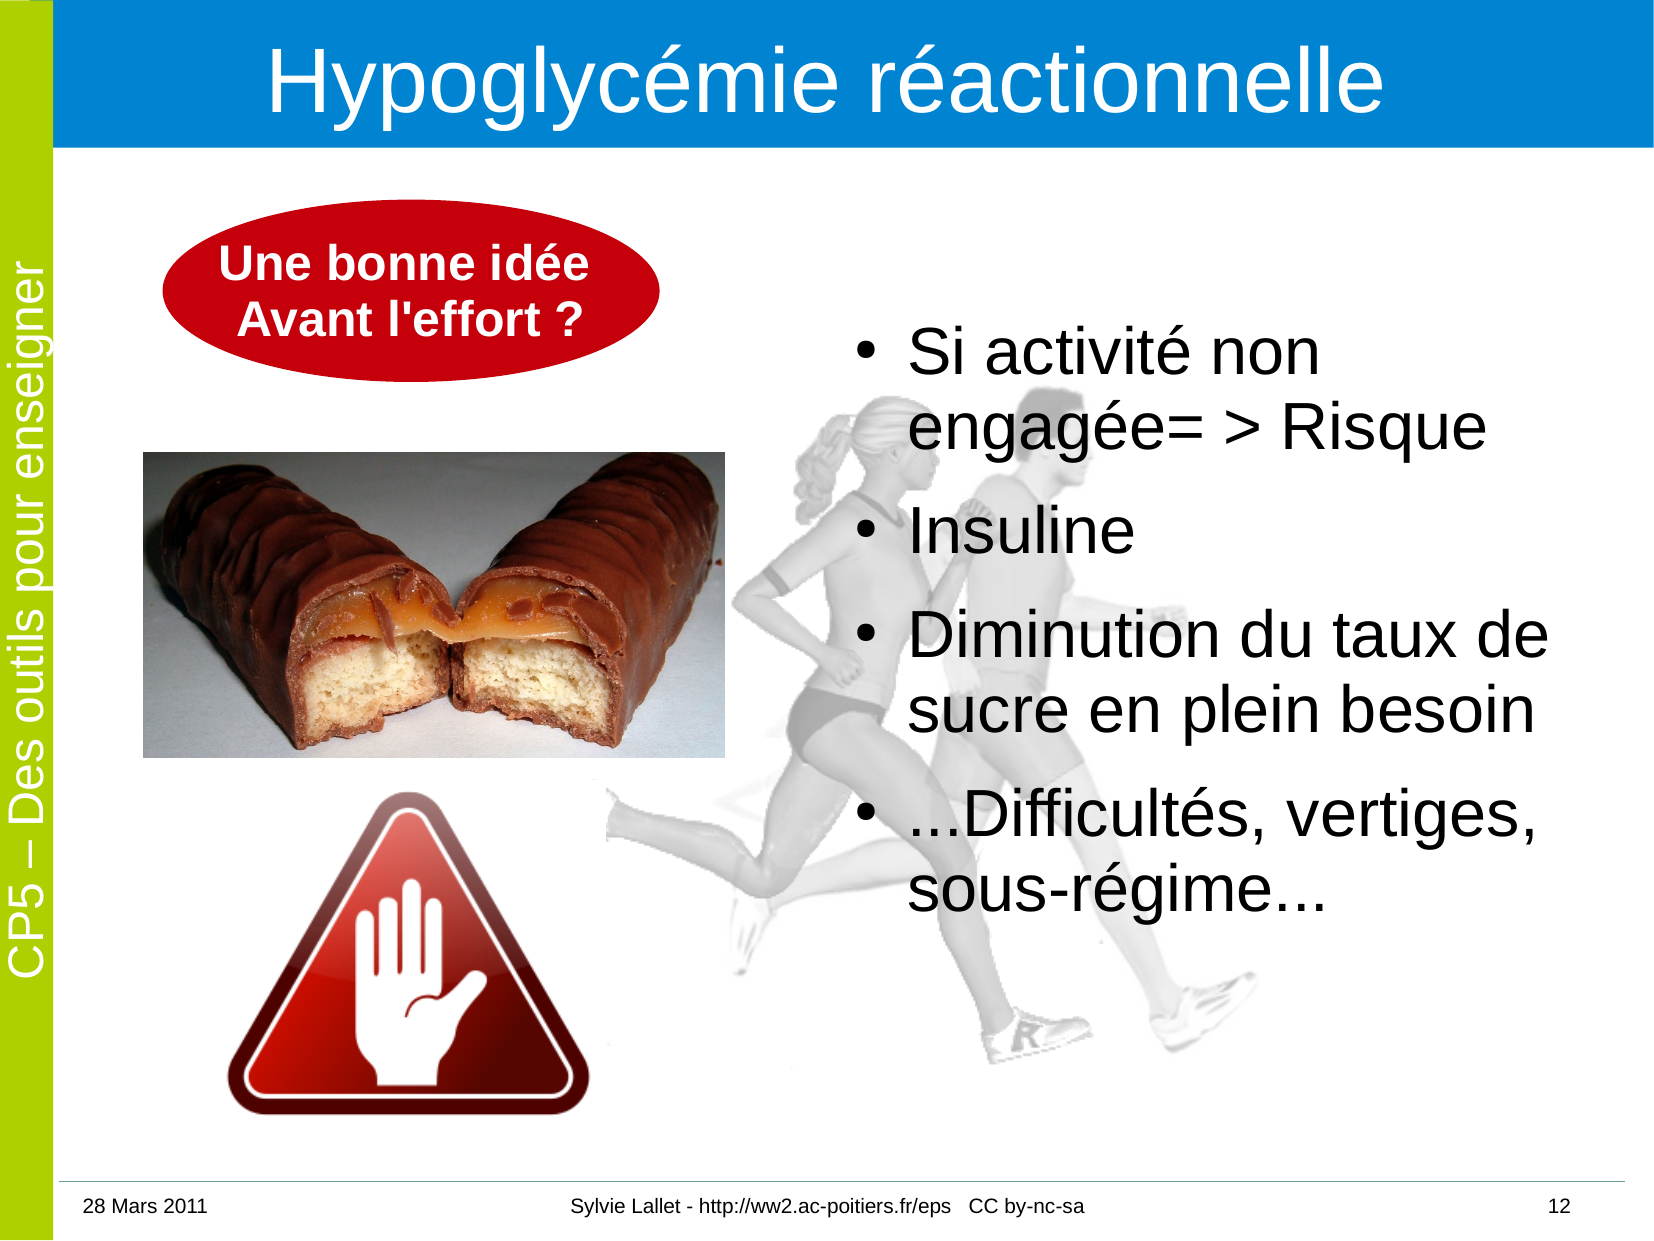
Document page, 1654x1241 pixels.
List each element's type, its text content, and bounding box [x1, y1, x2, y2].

list Si activité non engagée= > Risque Insuline Diminution du taux de sucre en plein besoin ...Difficultés, vertiges, sous-régime... [836, 313, 1563, 947]
picture [143, 452, 725, 758]
title Hypoglycémie réactionnelle [82, 21, 1571, 141]
picture [210, 780, 606, 1138]
text_box Une bonne idée Avant l'effort ? [162, 199, 660, 382]
